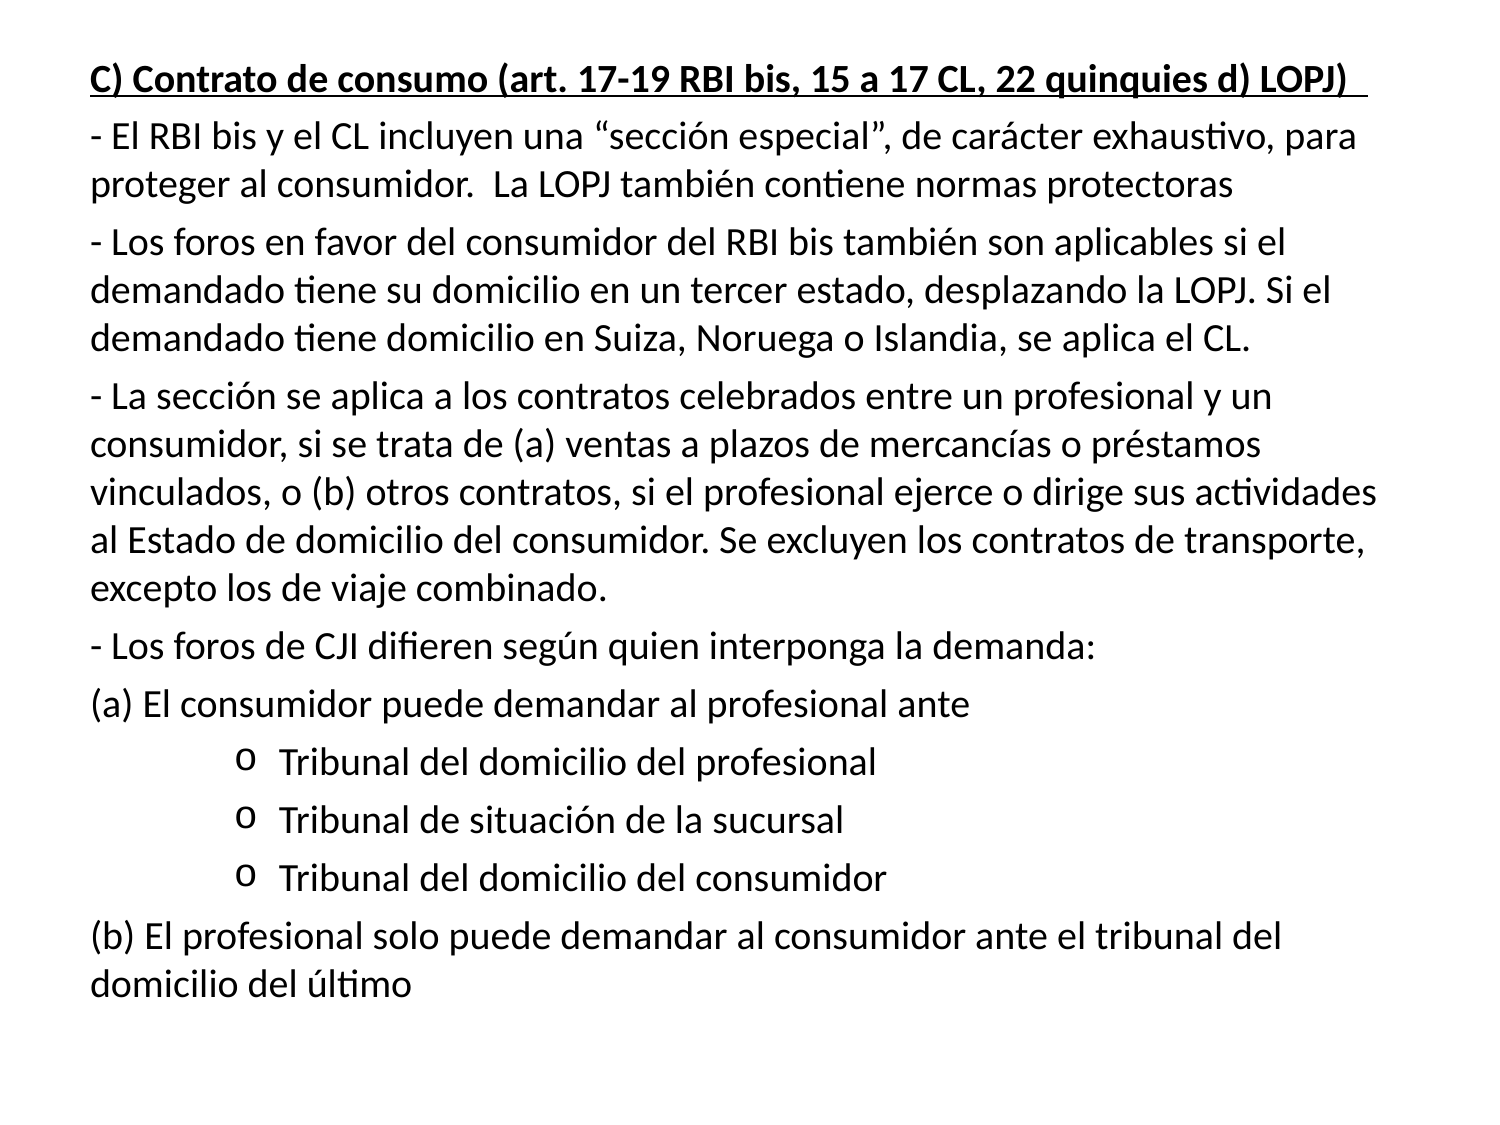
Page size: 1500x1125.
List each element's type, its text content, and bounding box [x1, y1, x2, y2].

list C) Contrato de consumo (art. 17-19 RBI bis, 15 a 17 CL, 22 quinquies d) LOPJ) - El RBI bis y el CL incluyen una “sección especial”, de carácter exhaustivo, para proteger al consumidor. La LOPJ también contiene normas protectoras - Los foros en favor del consumidor del RBI bis también son aplicables si el demandado tiene su domicilio en un tercer estado, desplazando la LOPJ. Si el demandado tiene domicilio en Suiza, Noruega o Islandia, se aplica el CL. - La sección se aplica a los contratos celebrados entre un profesional y un consumidor, si se trata de (a) ventas a plazos de mercancías o préstamos vinculados, o (b) otros contratos, si el profesional ejerce o dirige sus actividades al Estado de domicilio del consumidor. Se excluyen los contratos de transporte, excepto los de viaje combinado. - Los foros de CJI difieren según quien interponga la demanda: (a) El consumidor puede demandar al profesional ante Tribunal del domicilio del profesional Tribunal de situación de la sucursal Tribunal del domicilio del consumidor (b) El profesional solo puede demandar al consumidor ante el tribunal del domicilio del último [75, 44, 1426, 1033]
